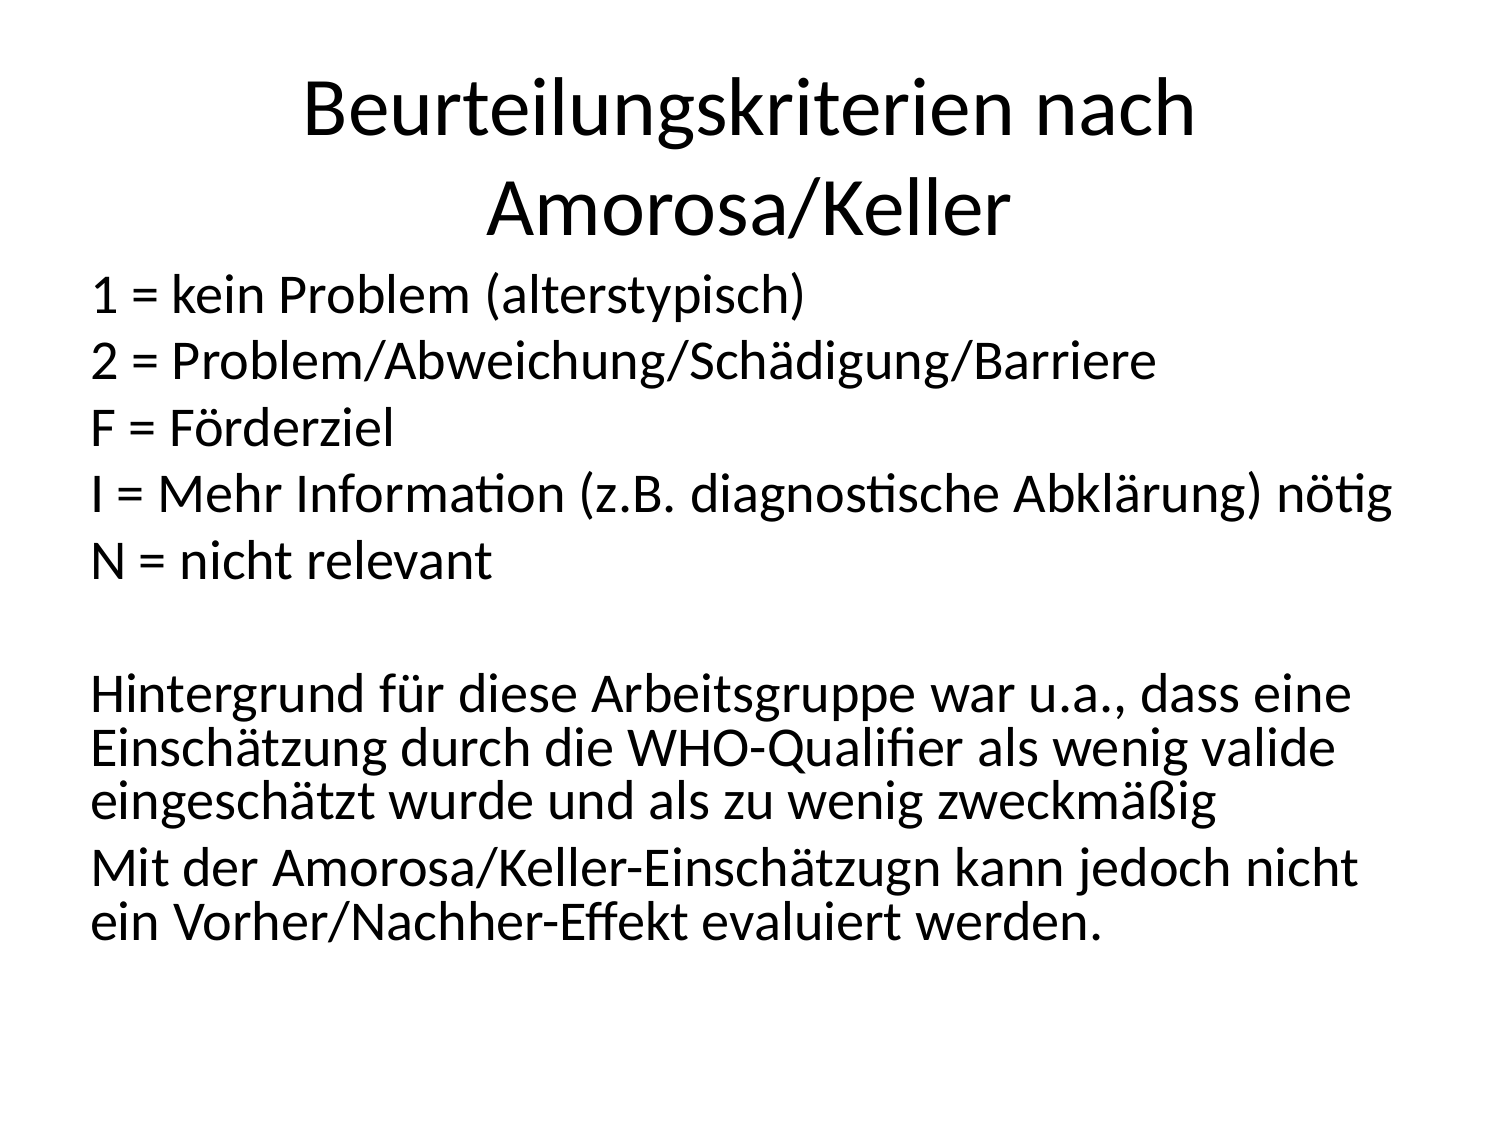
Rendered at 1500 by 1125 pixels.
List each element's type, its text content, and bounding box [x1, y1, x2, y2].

list 1 = kein Problem (alterstypisch) 2 = Problem/Abweichung/Schädigung/Barriere F = Förderziel I = Mehr Information (z.B. diagnostische Abklärung) nötig N = nicht relevant Hintergrund für diese Arbeitsgruppe war u.a., dass eine Einschätzung durch die WHO-Qualifier als wenig valide eingeschätzt wurde und als zu wenig zweckmäßig Mit der Amorosa/Keller-Einschätzugn kann jedoch nicht ein Vorher/Nachher-Effekt evaluiert werden. [75, 262, 1426, 1005]
title Beurteilungskriterien nach Amorosa/Keller [75, 45, 1426, 233]
